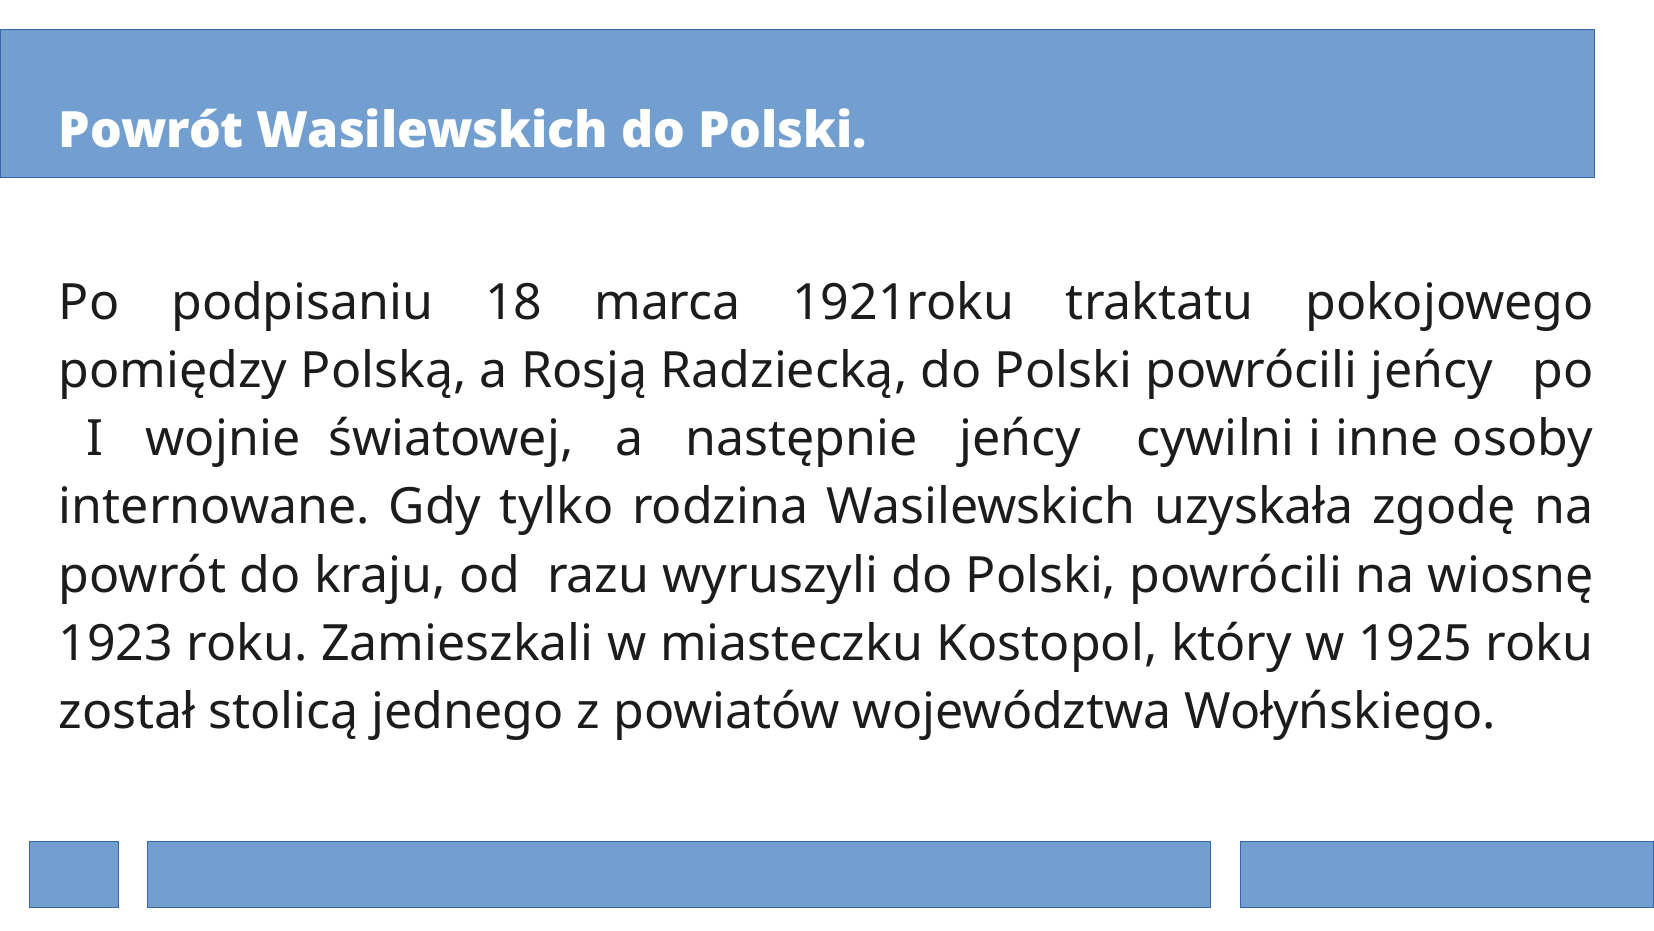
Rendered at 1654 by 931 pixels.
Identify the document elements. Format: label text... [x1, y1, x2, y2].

title Powrót Wasilewskich do Polski. [59, 44, 1595, 163]
list Po podpisaniu 18 marca 1921roku traktatu pokojowego pomiędzy Polską, a Rosją Radziecką, do Polski powrócili jeńcy po I wojnie światowej, a następnie jeńcy cywilni i inne osoby internowane. Gdy tylko rodzina Wasilewskich uzyskała zgodę na powrót do kraju, od razu wyruszyli do Polski, powrócili na wiosnę 1923 roku. Zamieszkali w miasteczku Kostopol, który w 1925 roku został stolicą jednego z powiatów województwa Wołyńskiego. [59, 265, 1595, 931]
